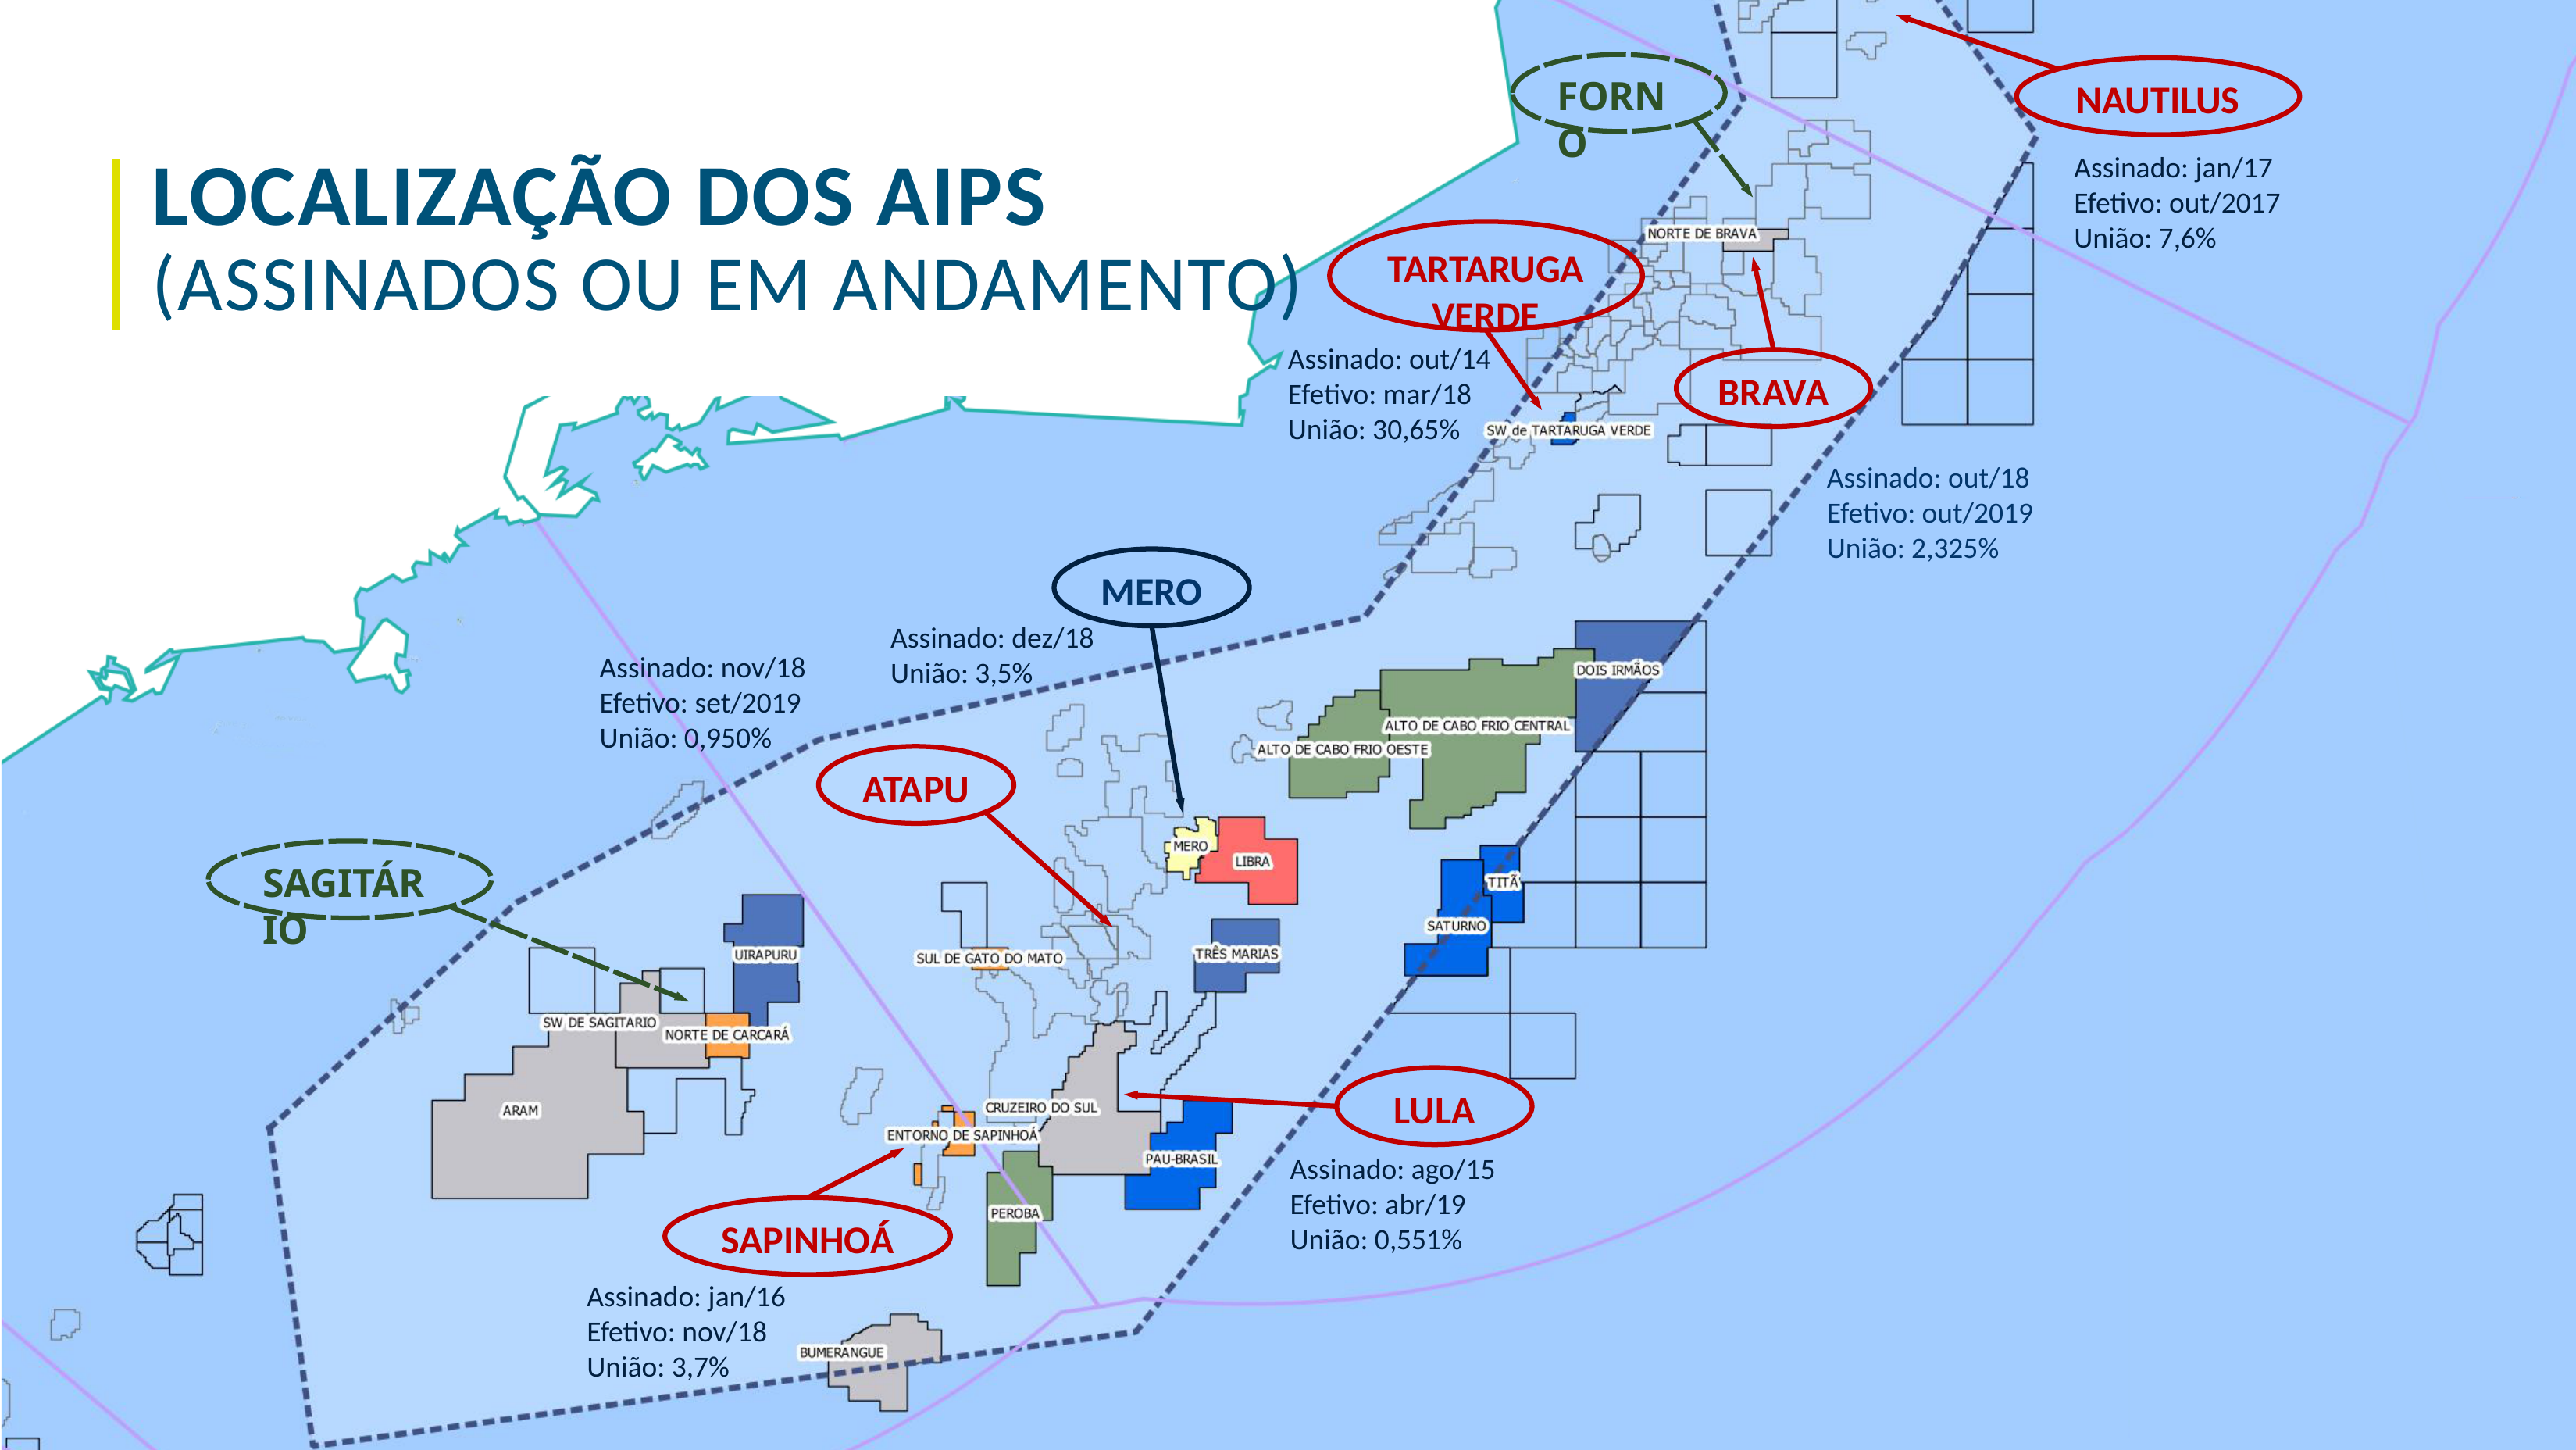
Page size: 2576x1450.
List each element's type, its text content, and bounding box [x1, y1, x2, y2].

text_box Mero [1054, 548, 1250, 627]
text_box Lula [1336, 1067, 1532, 1145]
picture [1, 0, 2576, 1450]
text_box Nautilus [2016, 57, 2300, 135]
text_box Assinado: jan/17 Efetivo: out/2017 União: 7,6% [2062, 142, 2333, 262]
text_box Tartaruga Verde [1329, 221, 1643, 330]
text_box FORNO [1512, 54, 1725, 132]
text_box Assinado: out/18 Efetivo: out/2019 União: 2,325% [1814, 452, 2068, 571]
text_box Brava [1676, 349, 1871, 427]
text_box LOCALIZAÇÃO DOS AIPS (ASSINADOS OU EM ANDAMENTO) [150, 158, 1524, 330]
text_box Assinado: ago/15 Efetivo: abr/19 União: 0,551% [1278, 1145, 1532, 1263]
text_box Sapinhoá [665, 1197, 951, 1274]
text_box Assinado: dez/18 União: 3,5% [879, 612, 1132, 696]
text_box Atapu [818, 746, 1014, 823]
text_box [1, 0, 1201, 396]
text_box Assinado: nov/18 Efetivo: set/2019 União: 0,950% [587, 642, 856, 761]
text_box SAGITÁRIO [208, 841, 492, 919]
text_box Assinado: out/14 Efetivo: mar/18 União: 30,65% [1276, 334, 1513, 453]
text_box Assinado: jan/16 Efetivo: nov/18 União: 3,7% [575, 1271, 833, 1391]
